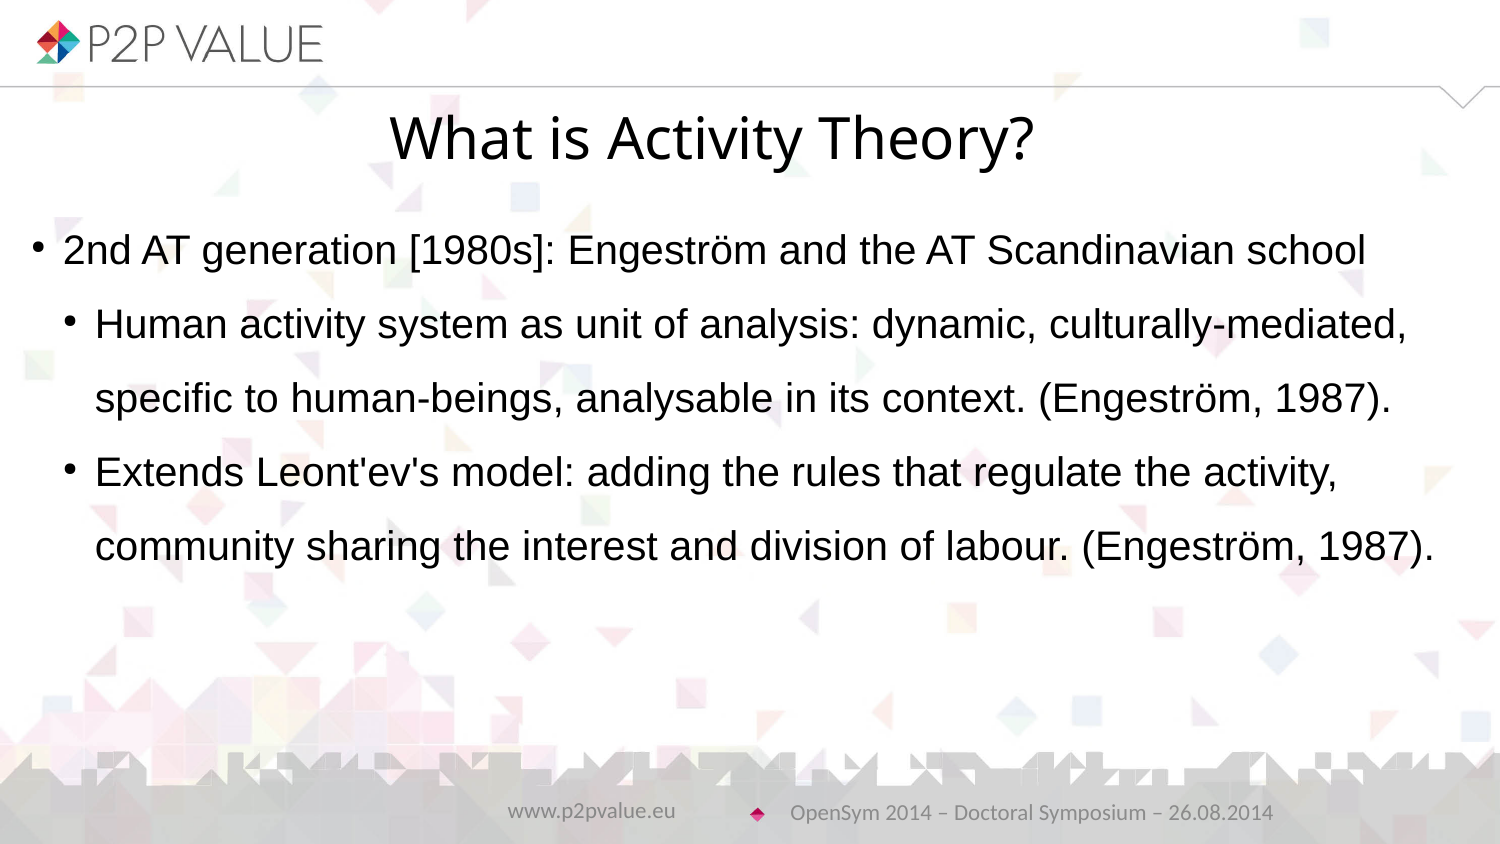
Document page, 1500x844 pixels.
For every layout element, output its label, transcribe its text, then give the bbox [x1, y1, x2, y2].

text_box www.p2pvalue.eu [501, 789, 720, 829]
picture [0, 0, 1500, 844]
title What is Activity Theory? [60, 92, 1366, 181]
subtitle 2nd AT generation [1980s]: Engeström and the AT Scandinavian school Human activity system as unit of analysis: dynamic, culturally-mediated, specific to human-beings, analysable in its context. (Engeström, 1987). Extends Leont'ev's model: adding the rules that regulate the activity, community sharing the interest and division of labour. (Engeström, 1987). [17, 191, 1499, 747]
text_box OpenSym 2014 – Doctoral Symposium – 26.08.2014 [777, 788, 1470, 834]
